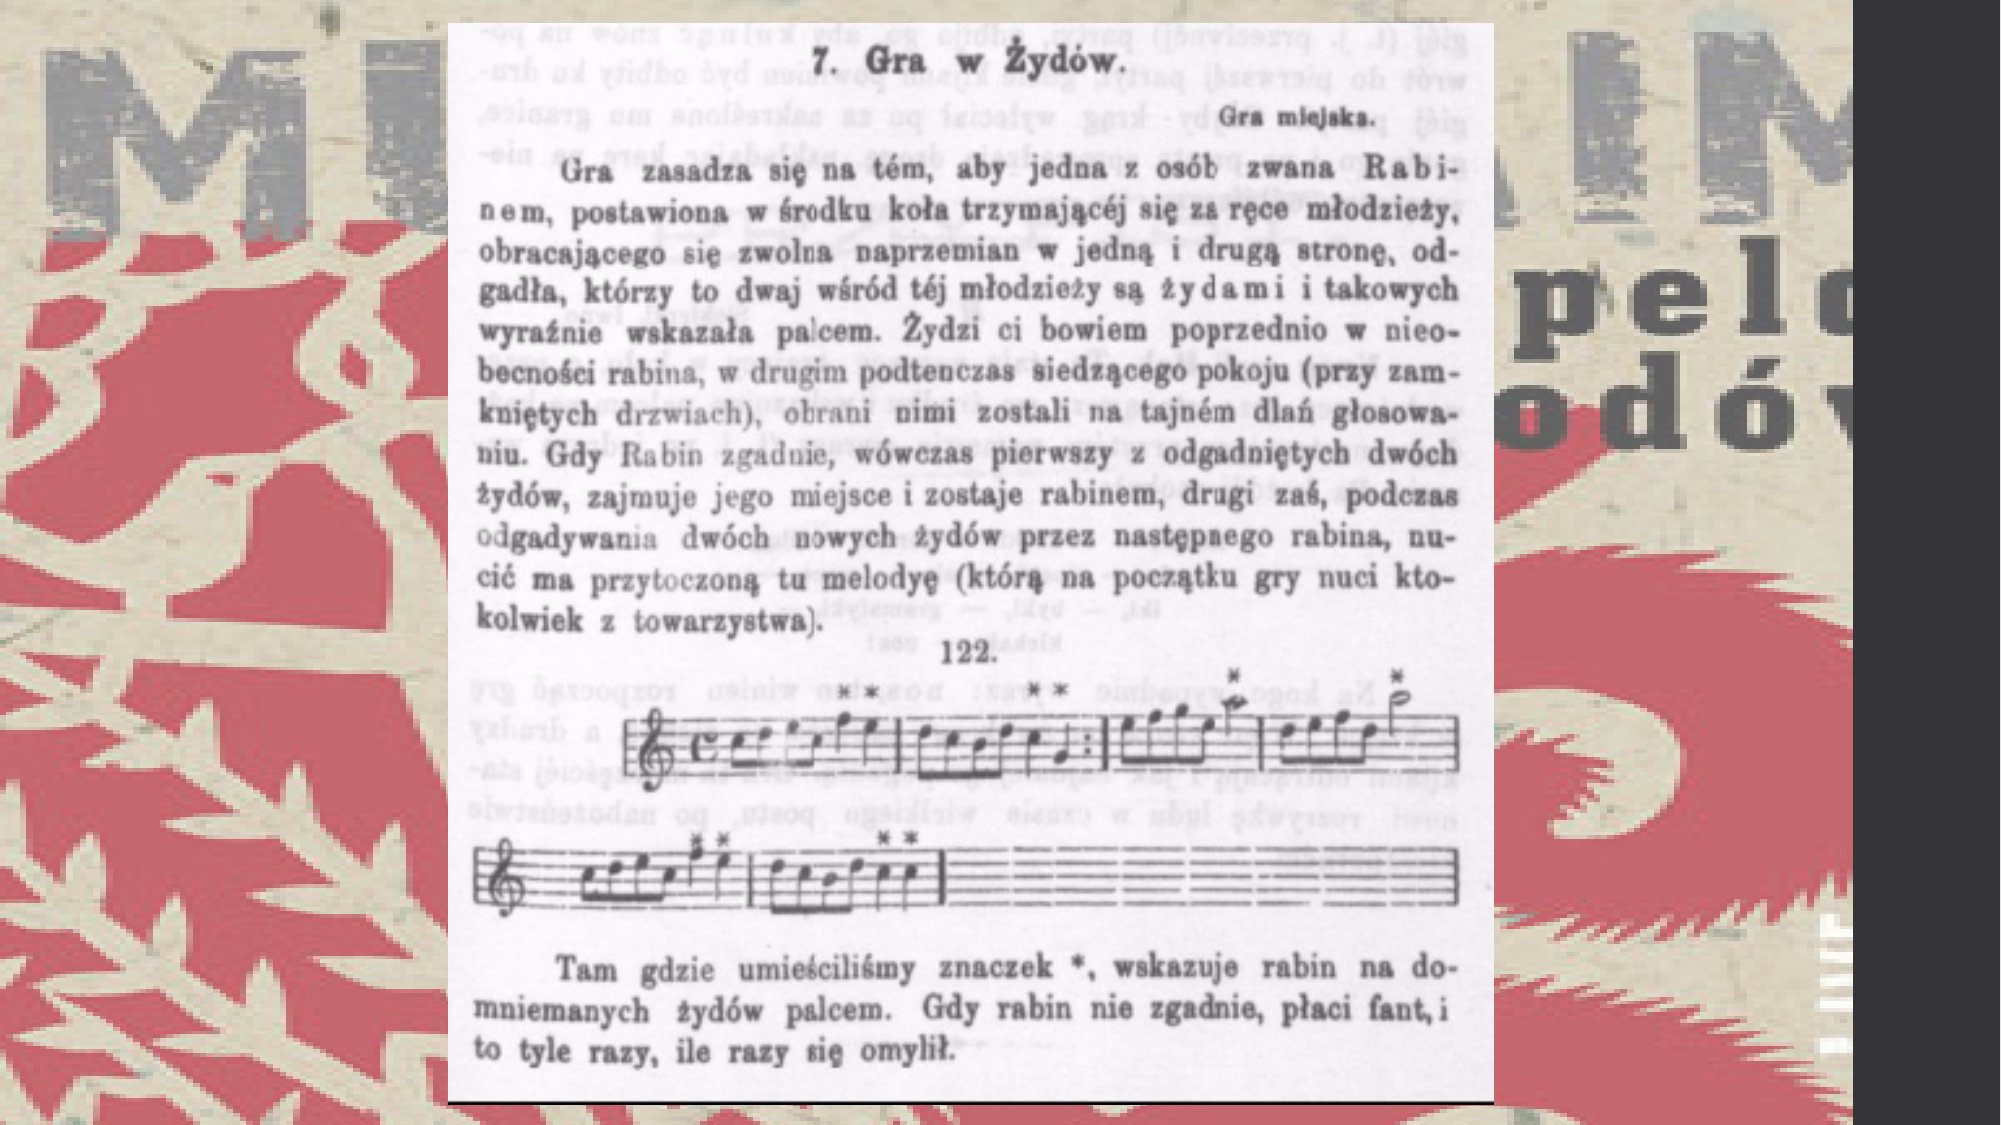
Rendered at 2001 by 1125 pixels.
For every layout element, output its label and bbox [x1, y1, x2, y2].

picture [448, 23, 1494, 1105]
